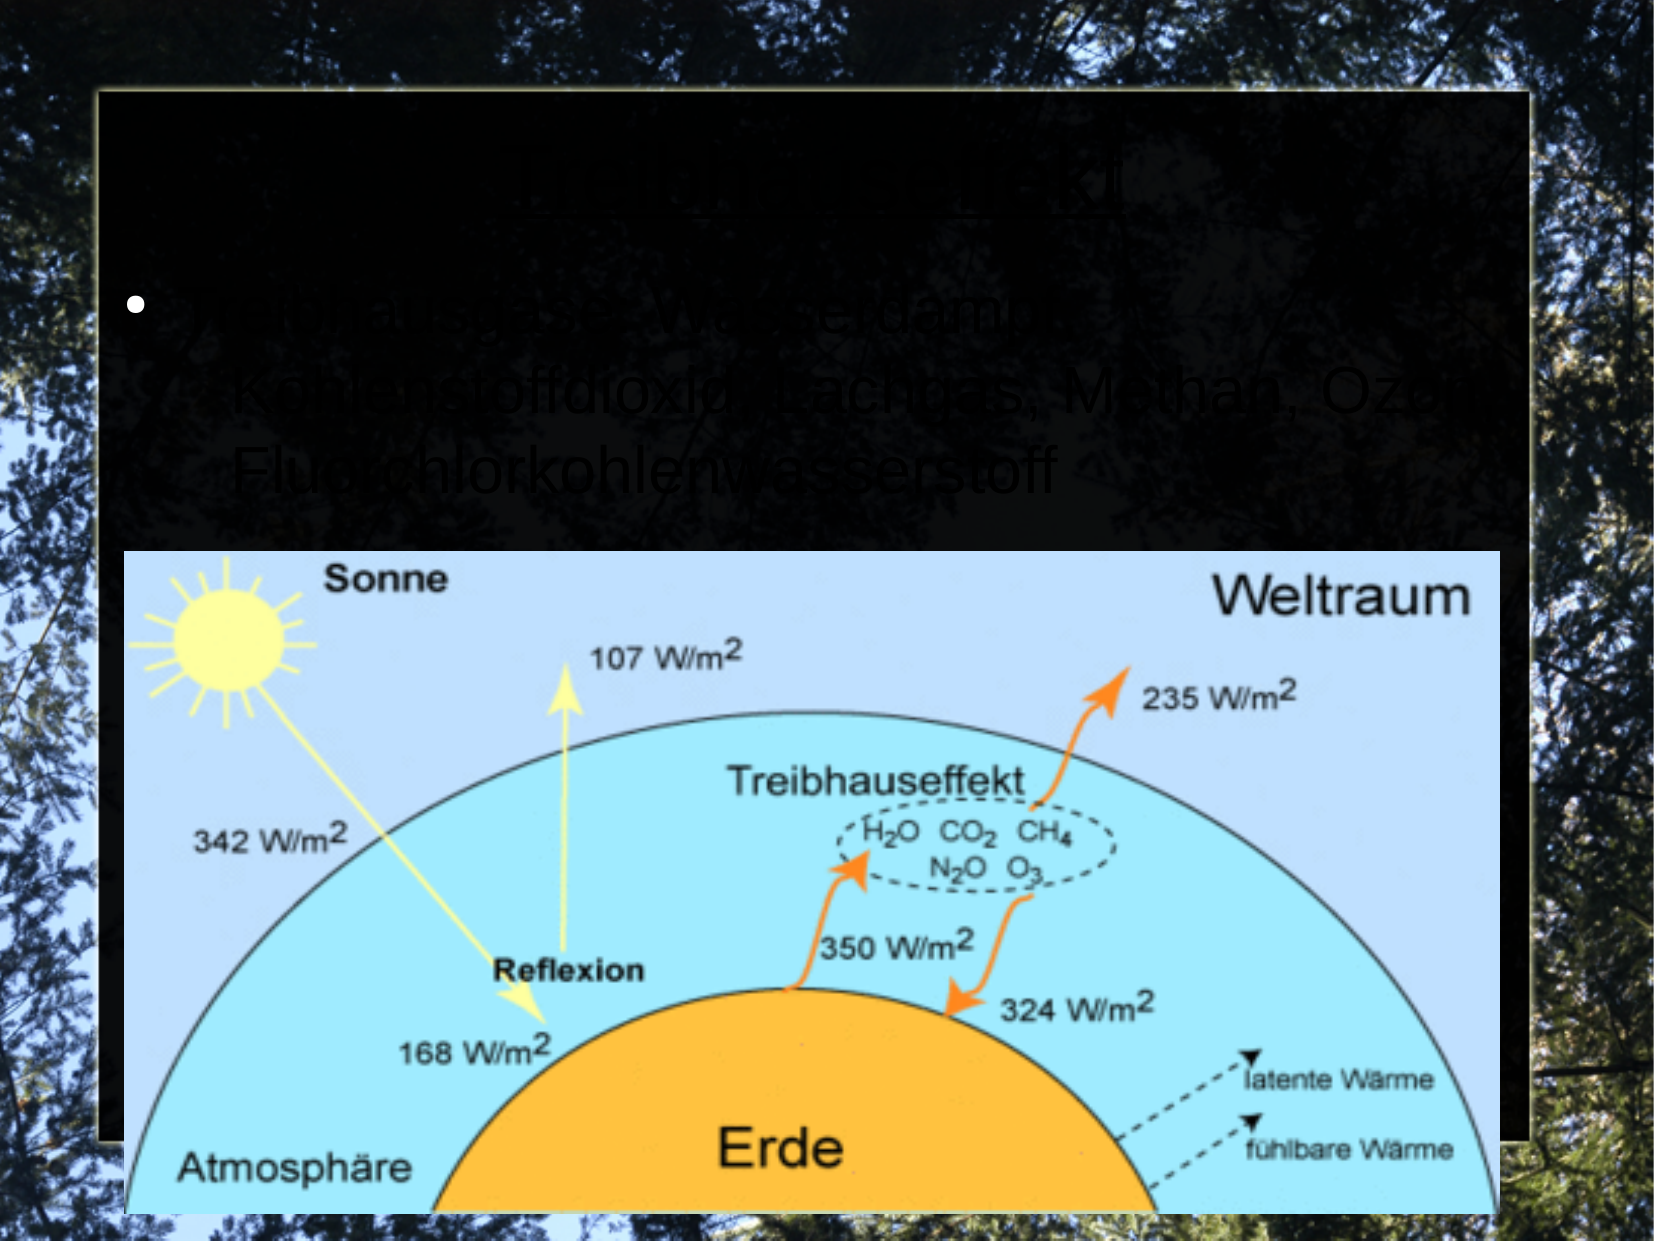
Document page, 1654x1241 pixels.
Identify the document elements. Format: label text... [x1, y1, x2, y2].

list Treibhausgase: Wasserdampf, Kohlenstoffdioxid, Lachgas, Methan, Ozon, Fluorchlorkohlenwasserstoff [88, 266, 1536, 1099]
title Treibhauseffekt [88, 88, 1536, 257]
picture [124, 551, 1500, 1214]
